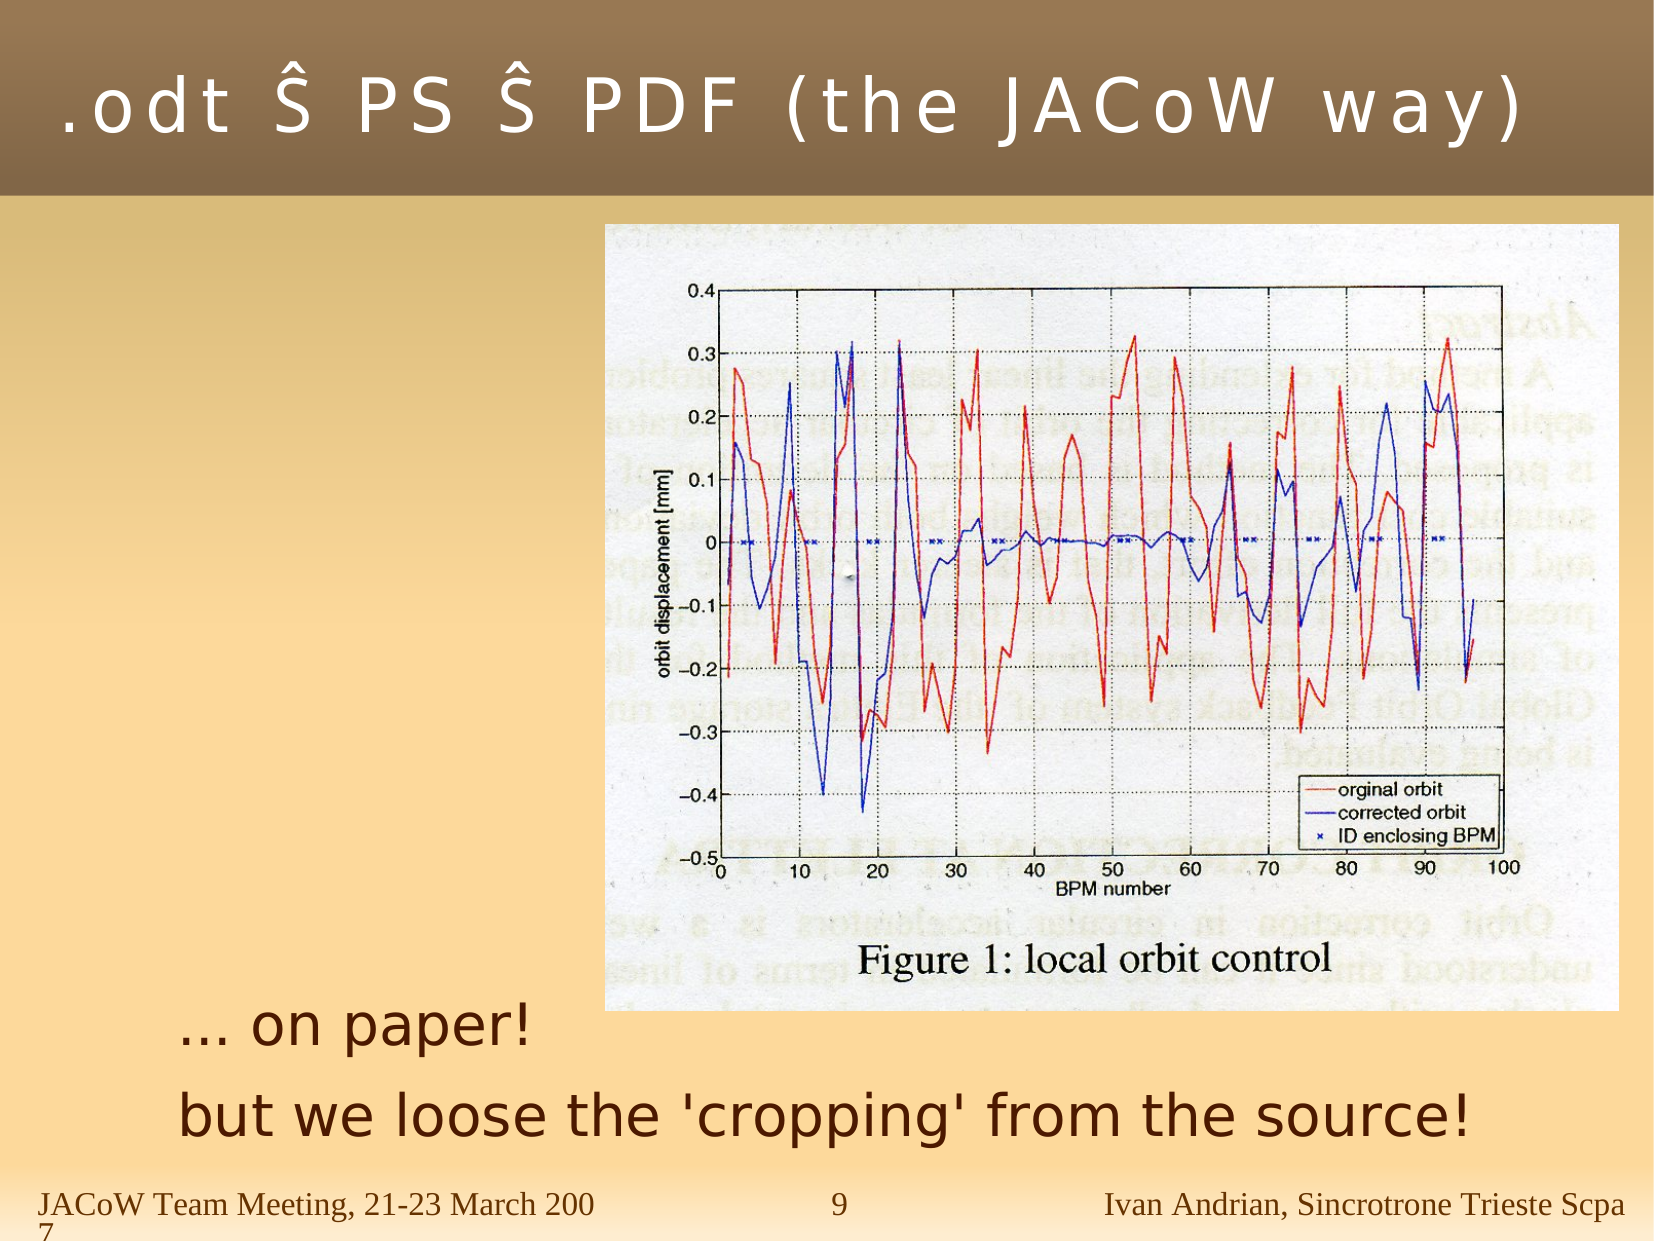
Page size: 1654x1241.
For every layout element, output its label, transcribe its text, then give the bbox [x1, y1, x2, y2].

title .odt Ŝ PS Ŝ PDF (the JACoW way) [59, 29, 1595, 178]
list ... on paper! but we loose the 'cropping' from the source! [82, 290, 1571, 1151]
picture [0, 0, 1654, 1241]
